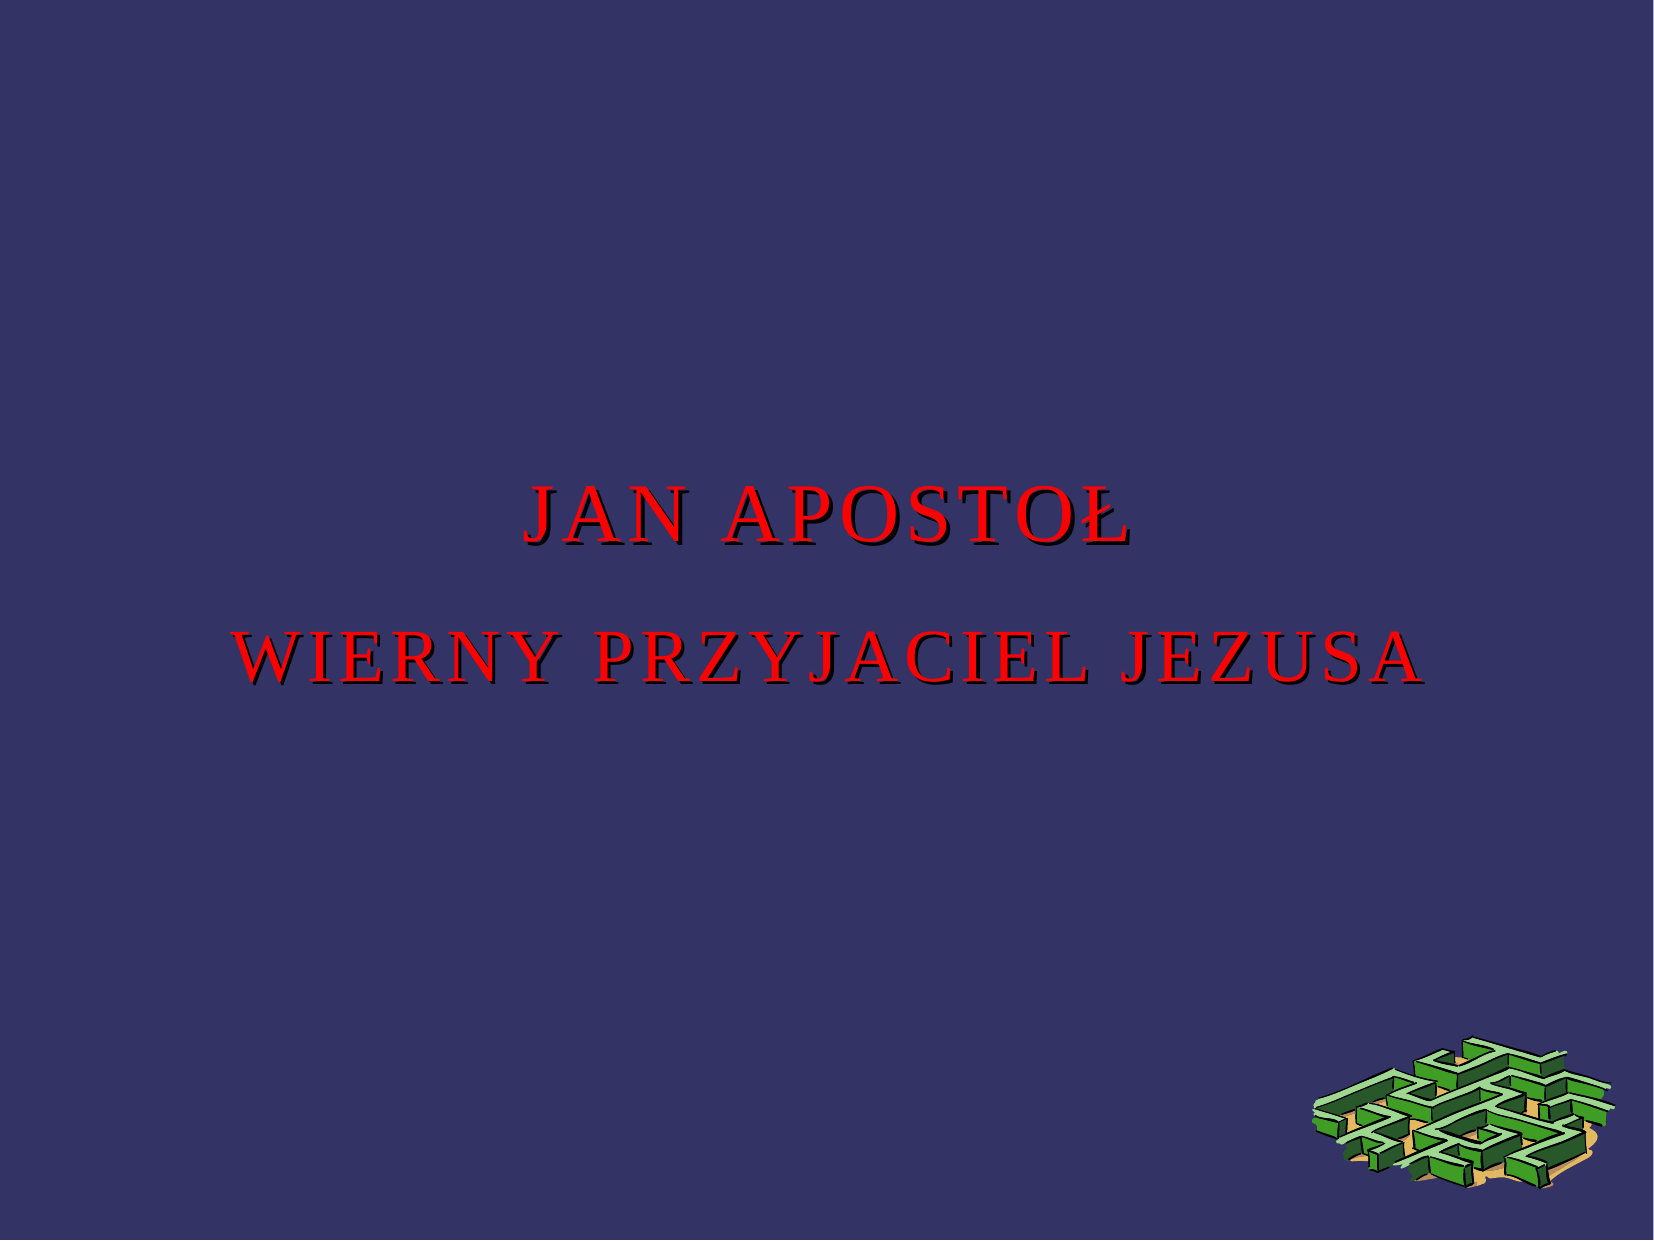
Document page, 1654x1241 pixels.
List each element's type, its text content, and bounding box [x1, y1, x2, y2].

subtitle JAN APOSTOŁ WIERNY PRZYJACIEL JEZUSA [121, 19, 1534, 1147]
